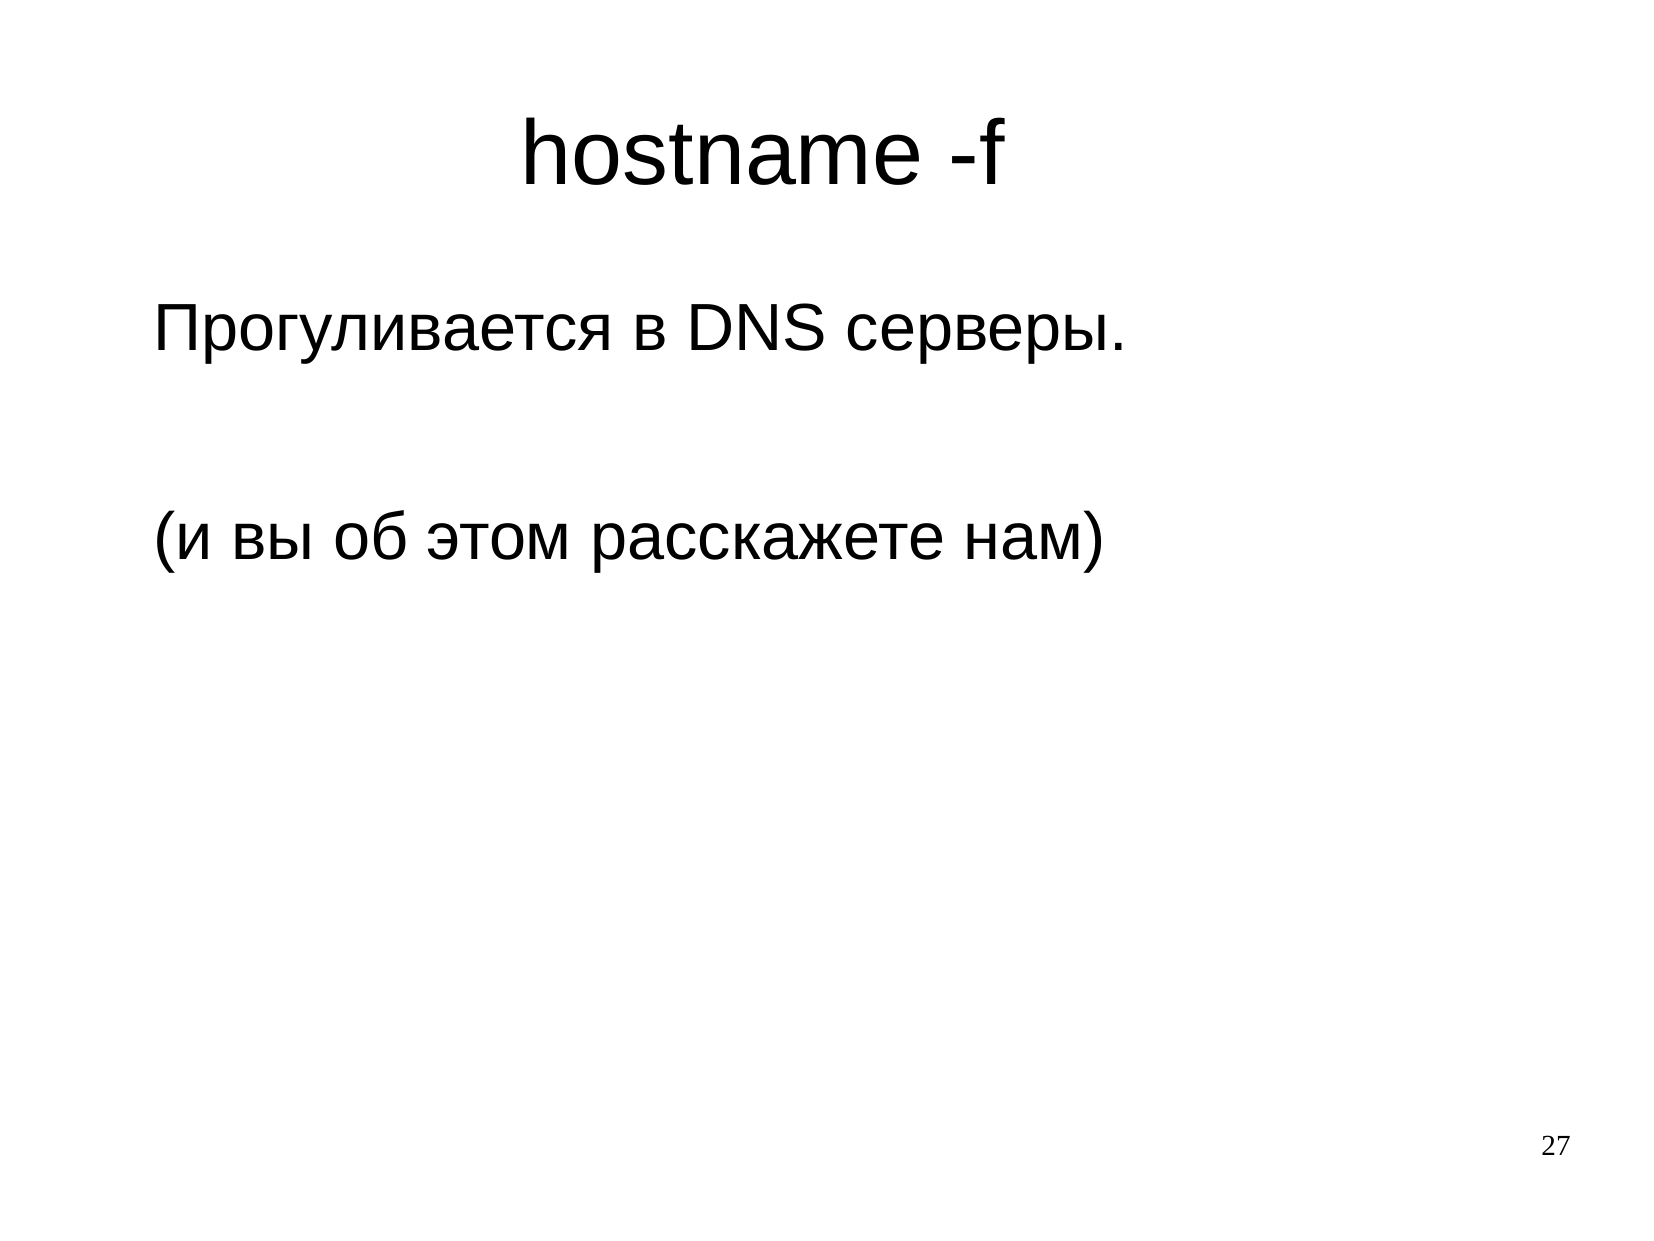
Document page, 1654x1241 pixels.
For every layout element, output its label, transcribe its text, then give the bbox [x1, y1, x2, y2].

title hostname -f [82, 49, 1571, 257]
list Прогуливается в DNS серверы. (и вы об этом расскажете нам) [82, 290, 1571, 1109]
